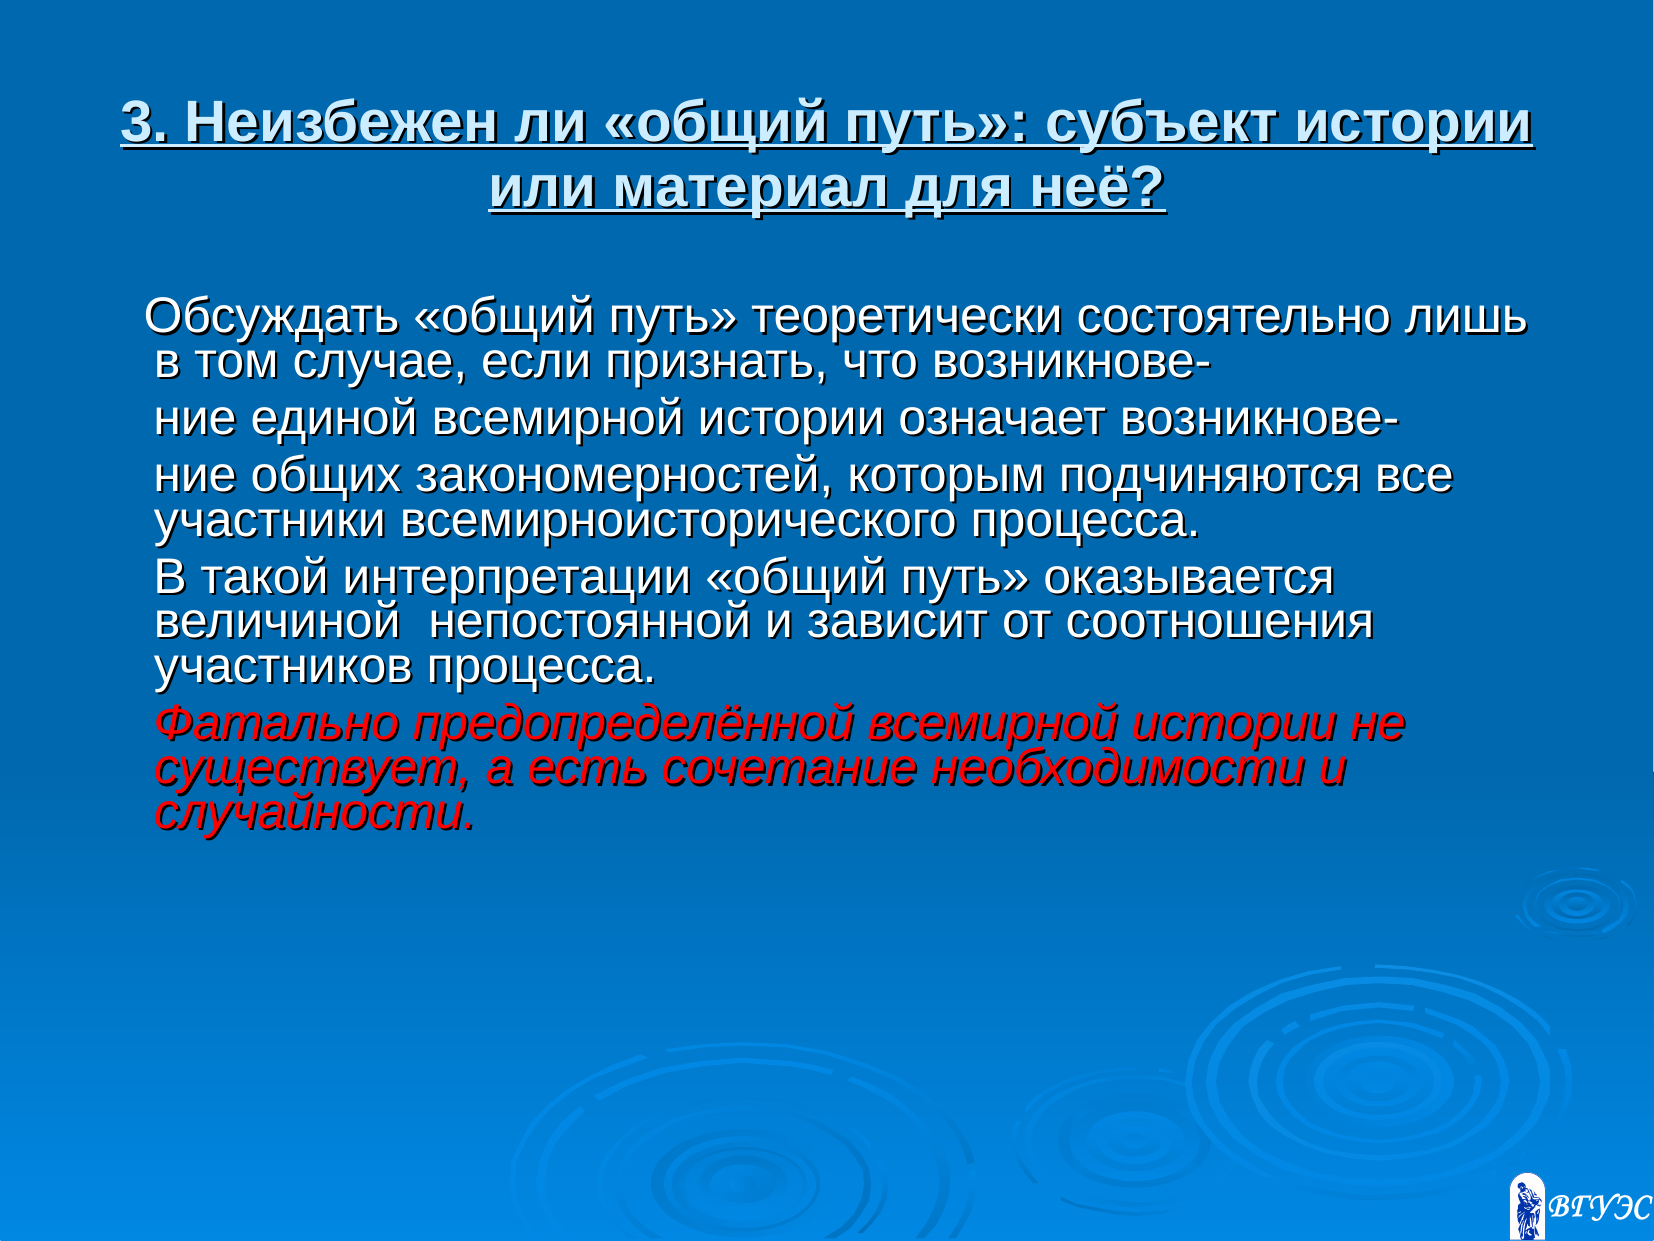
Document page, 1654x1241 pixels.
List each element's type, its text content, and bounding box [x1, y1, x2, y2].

title 3. Неизбежен ли «общий путь»: субъект истории или материал для неё? [82, 50, 1571, 257]
picture [1509, 1172, 1654, 1241]
list Обсуждать «общий путь» теоретически состоятельно лишь в том случае, если признать, что возникнове- ние единой всемирной истории означает возникнове- ние общих закономерностей, которым подчиняются все участники всемирноисторического процесса. В такой интерпретации «общий путь» оказывается величиной непостоянной и зависит от соотношения участников процесса. Фатально предопределённой всемирной истории не существует, а есть сочетание необходимости и случайности. [82, 289, 1571, 1108]
